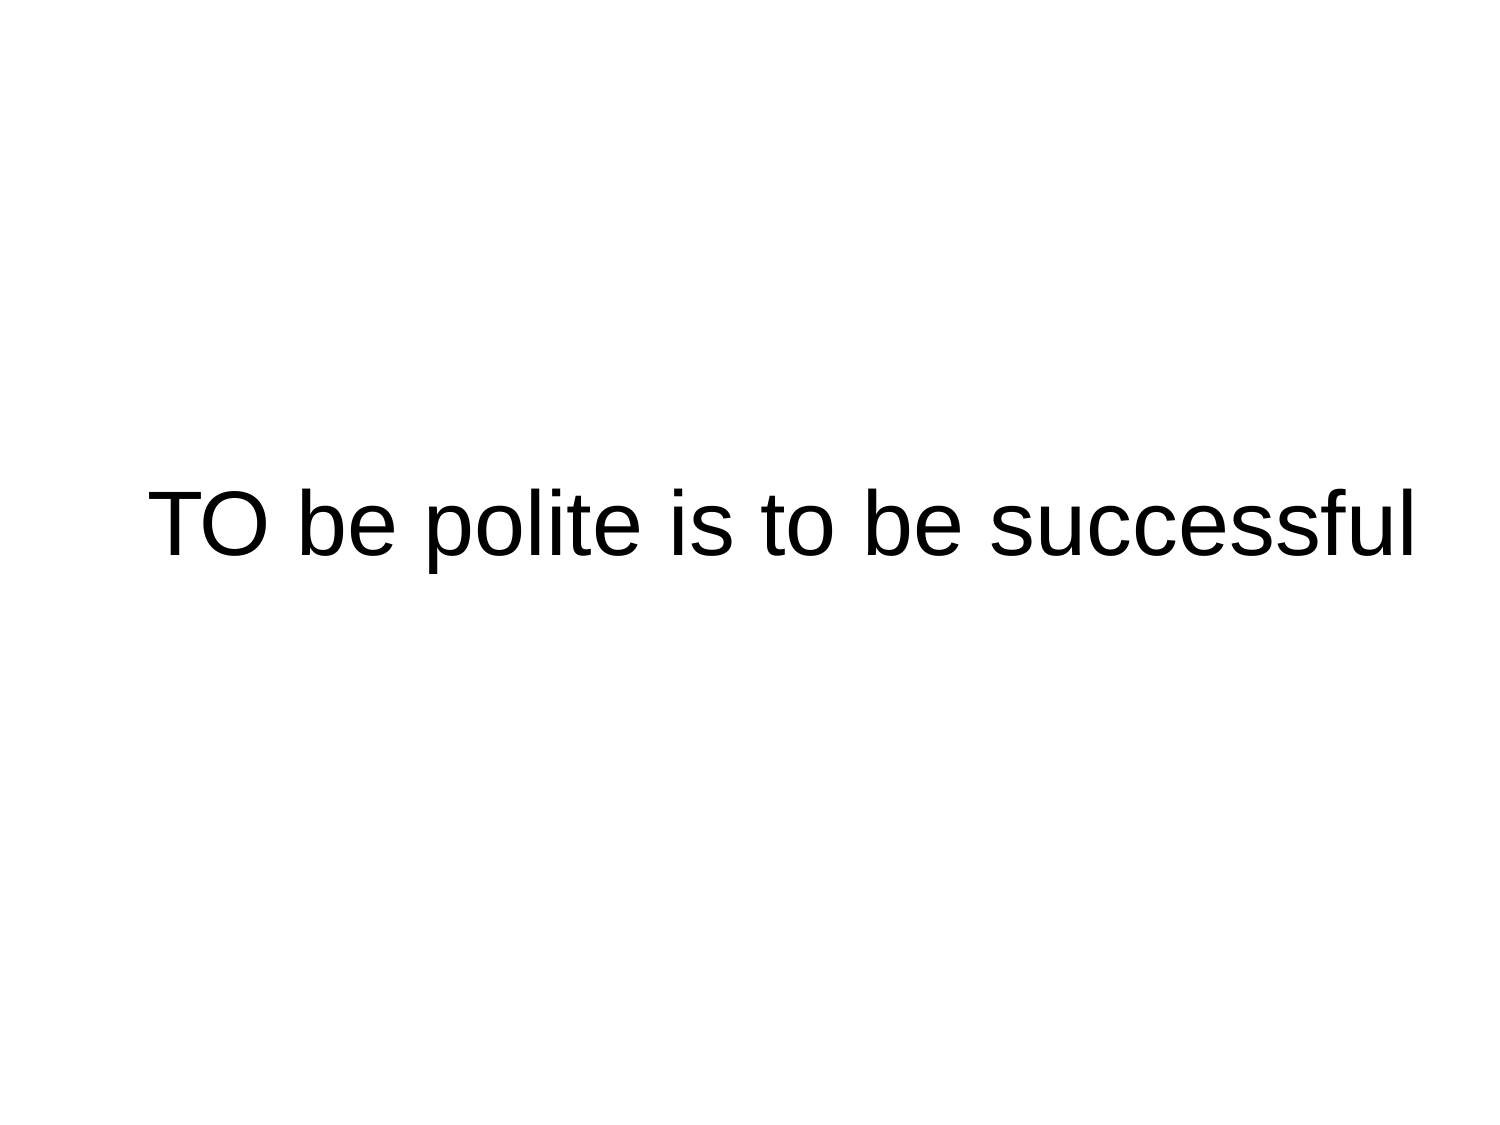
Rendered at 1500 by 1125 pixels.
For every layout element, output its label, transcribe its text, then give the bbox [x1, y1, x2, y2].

text_box ТО be polite is to be successful [0, 0, 1500, 1060]
